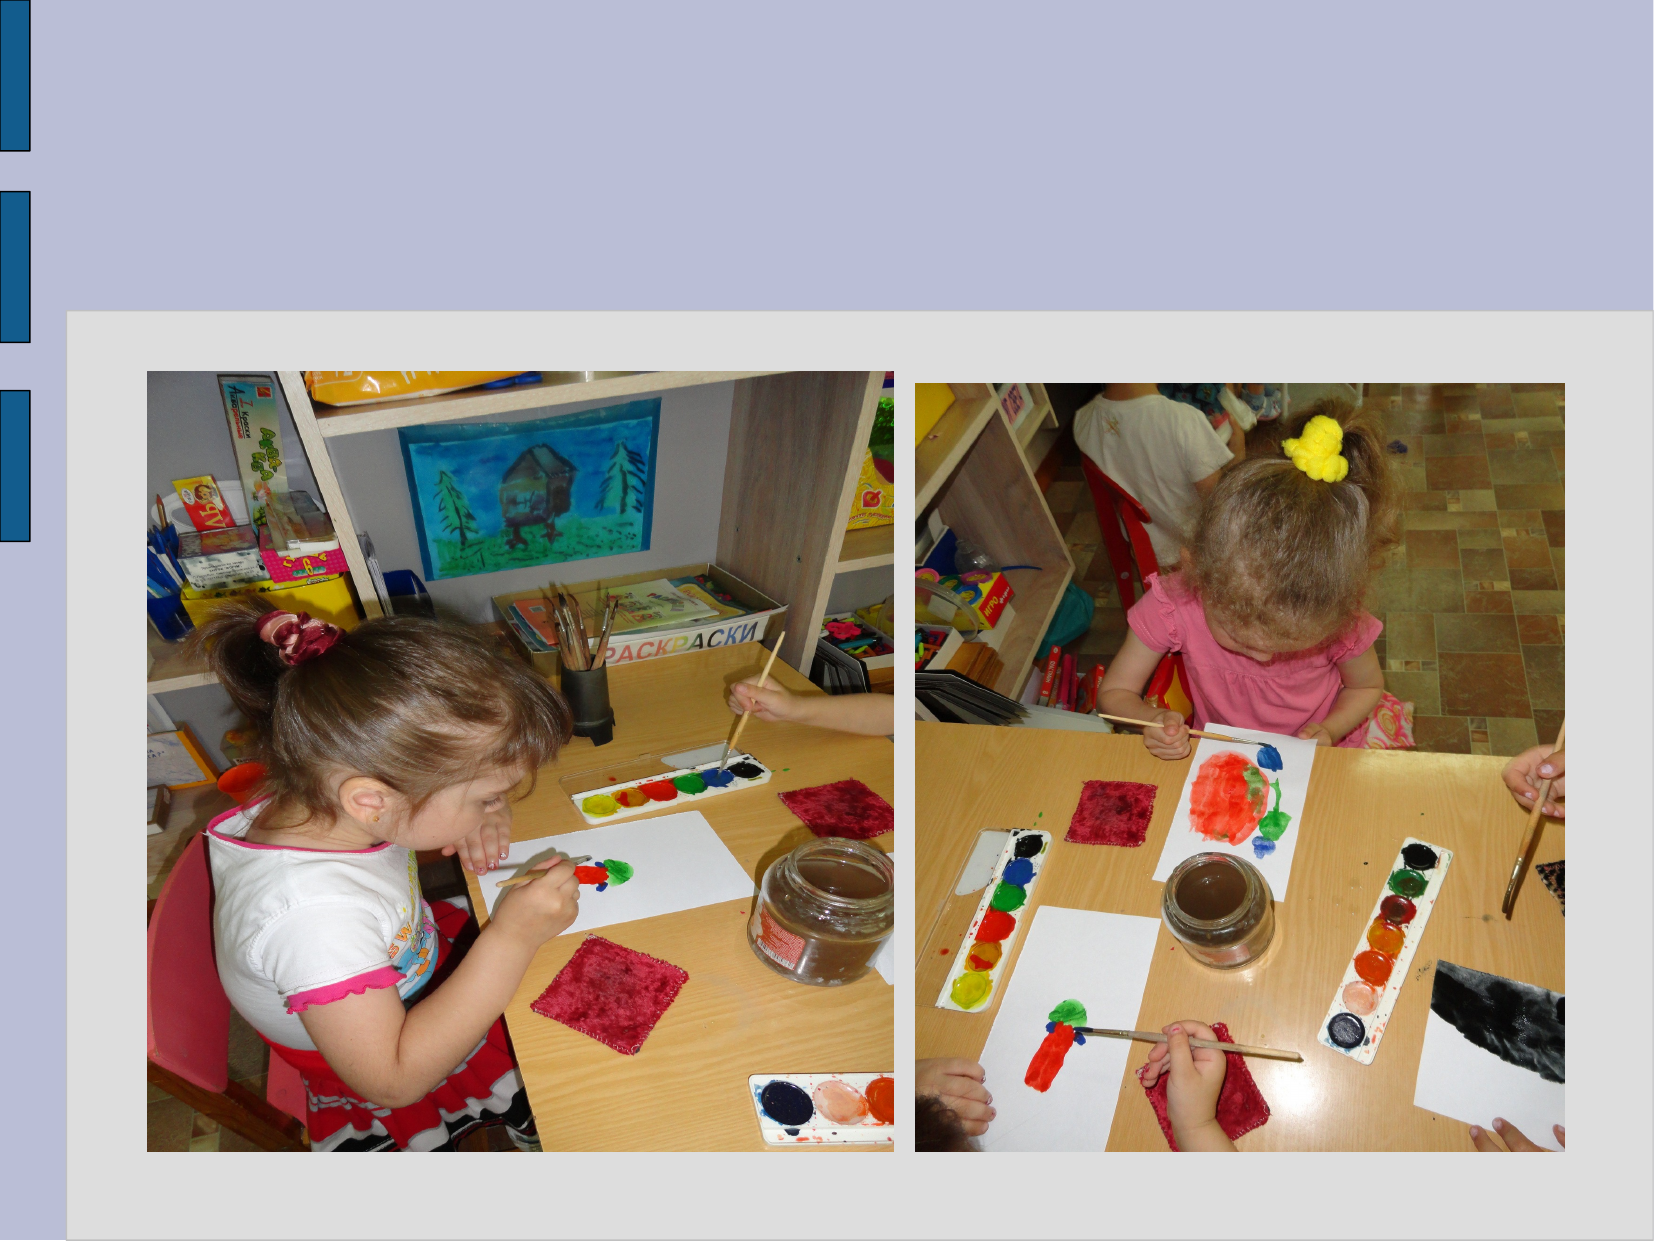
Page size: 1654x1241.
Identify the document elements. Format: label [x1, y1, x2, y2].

picture [915, 383, 1565, 1152]
picture [147, 371, 894, 1152]
